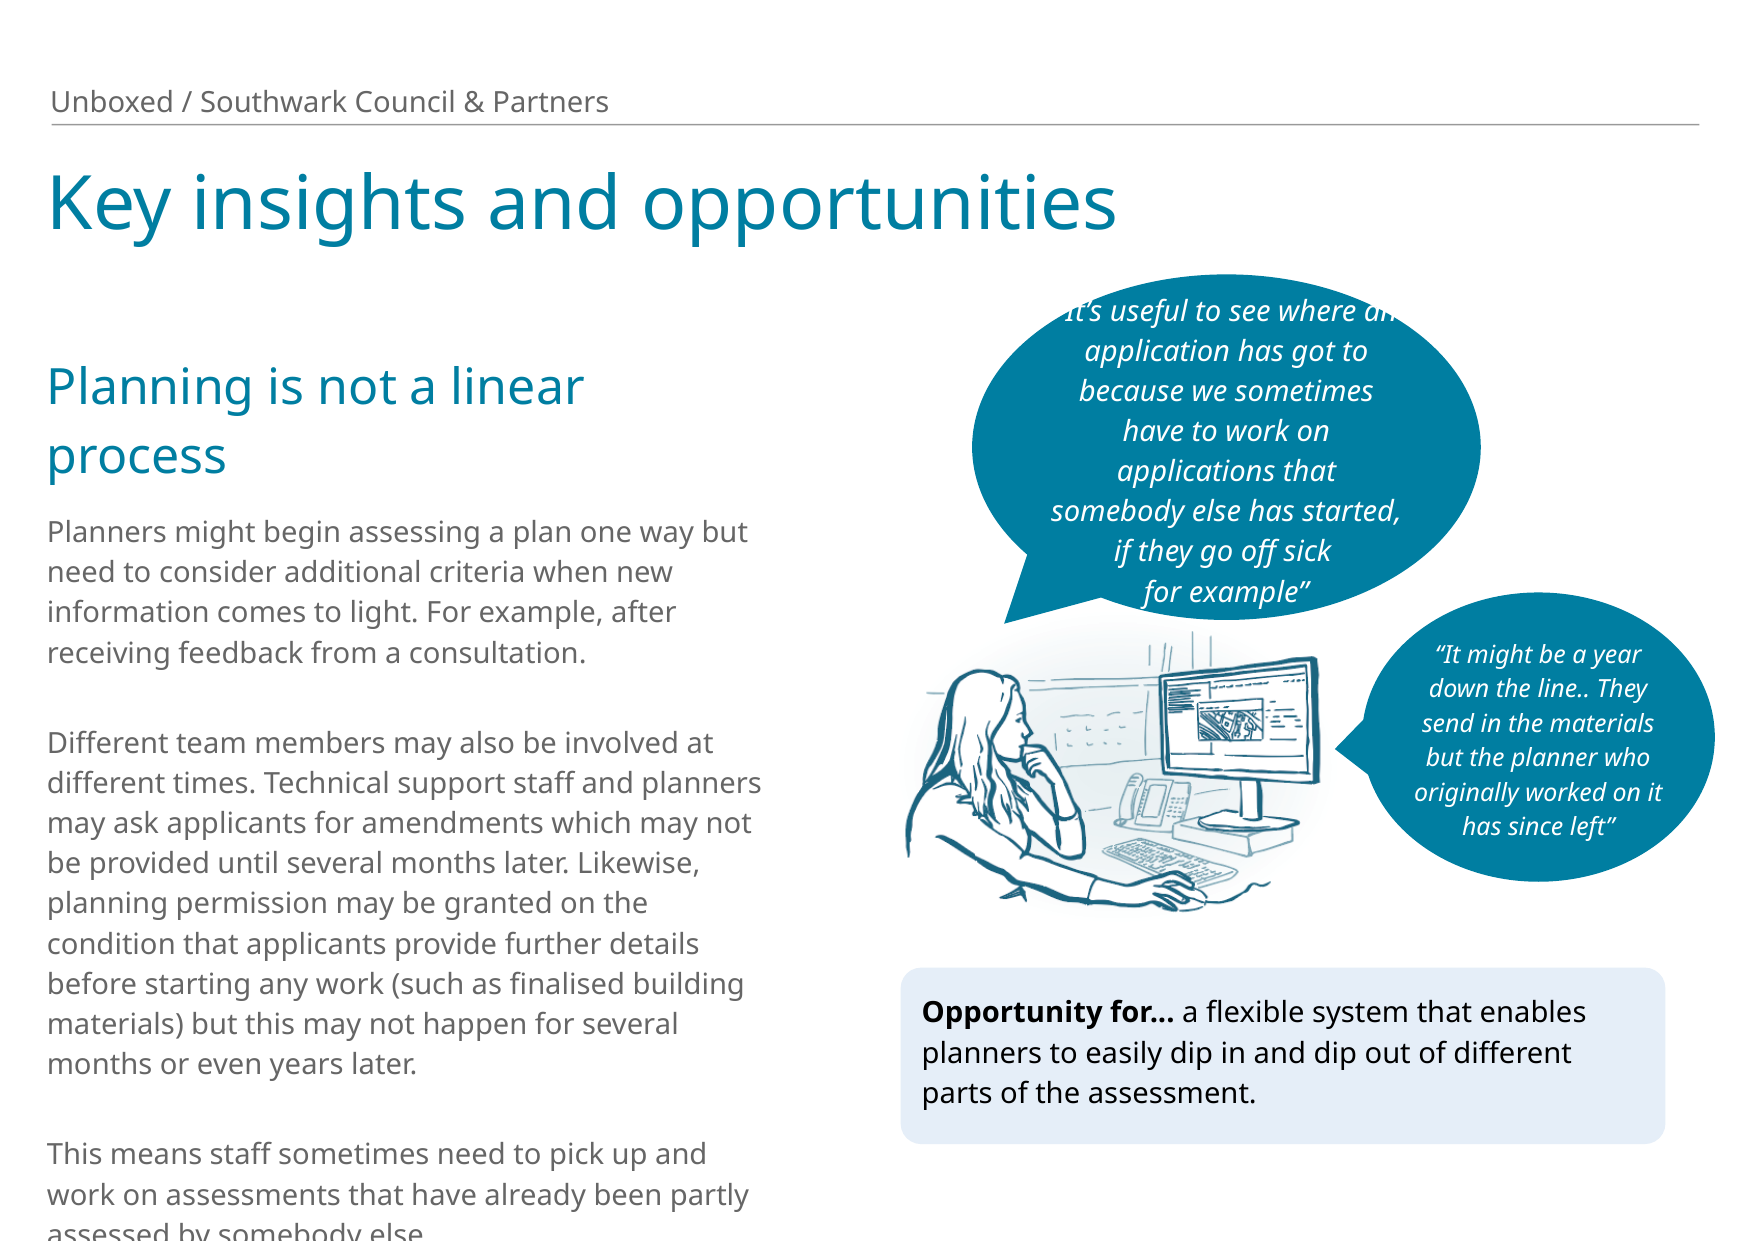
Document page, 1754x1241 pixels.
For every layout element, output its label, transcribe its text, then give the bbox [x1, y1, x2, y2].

text_box Unboxed / Southwark Council & Partners [33, 65, 775, 128]
text_box “It might be a year down the line.. They send in the materials but the planner who originally worked on it has since left” [1334, 592, 1715, 882]
text_box Planning is not a linear process Planners might begin assessing a plan one way but need to consider additional criteria when new information comes to light. For example, after receiving feedback from a consultation. Different team members may also be involved at different times. Technical support staff and planners may ask applicants for amendments which may not be provided until several months later. Likewise, planning permission may be granted on the condition that applicants provide further details before starting any work (such as finalised building materials) but this may not happen for several months or even years later. This means staff sometimes need to pick up and work on assessments that have already been partly assessed by somebody else. [29, 328, 782, 1009]
text_box “It’s useful to see where an application has got to because we sometimes have to work on applications that somebody else has started, if they go off sick for example” [972, 274, 1481, 624]
picture [863, 595, 1363, 952]
text_box Key insights and opportunities [29, 137, 1582, 278]
text_box Opportunity for... a flexible system that enables planners to easily dip in and dip out of different parts of the assessment. [900, 967, 1666, 1145]
